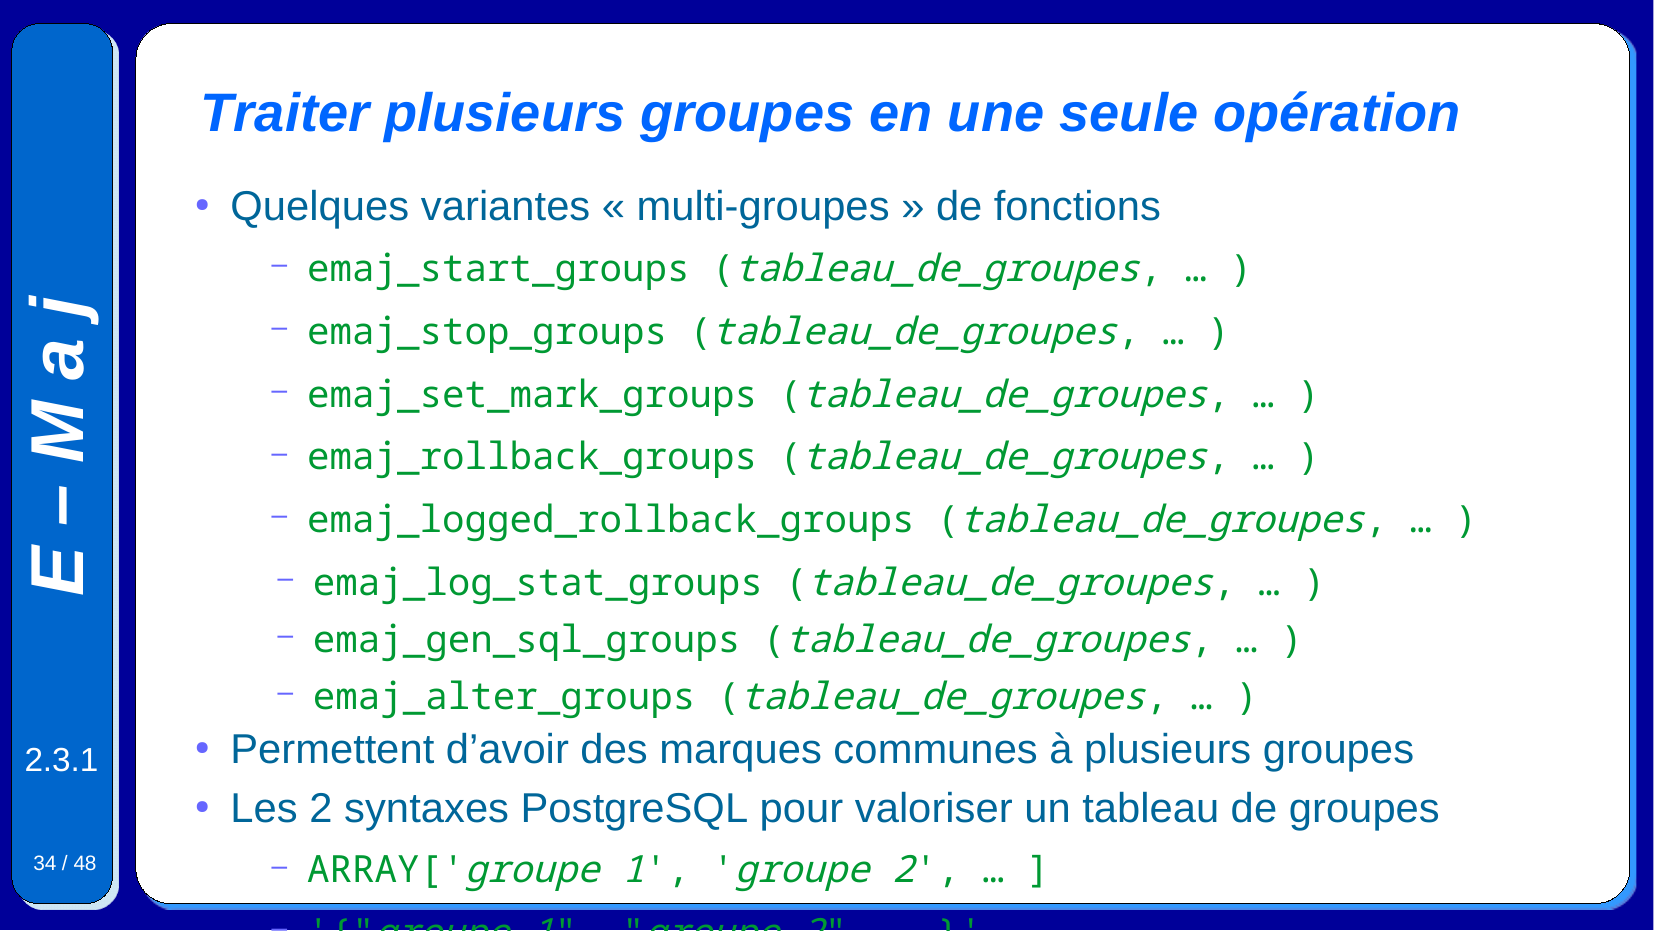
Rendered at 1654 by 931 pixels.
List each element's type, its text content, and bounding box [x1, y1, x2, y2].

list Quelques variantes « multi-groupes » de fonctions emaj_start_groups (tableau_de_groupes, … ) emaj_stop_groups (tableau_de_groupes, … ) emaj_set_mark_groups (tableau_de_groupes, … ) emaj_rollback_groups (tableau_de_groupes, … ) emaj_logged_rollback_groups (tableau_de_groupes, … ) emaj_log_stat_groups (tableau_de_groupes, … ) emaj_gen_sql_groups (tableau_de_groupes, … ) emaj_alter_groups (tableau_de_groupes, … ) Permettent d’avoir des marques communes à plusieurs groupes Les 2 syntaxes PostgreSQL pour valoriser un tableau de groupes ARRAY['groupe 1', 'groupe 2', … ] '{"groupe 1", "groupe 2", … }' [177, 183, 1587, 882]
title Traiter plusieurs groupes en une seule opération [200, 34, 1575, 183]
